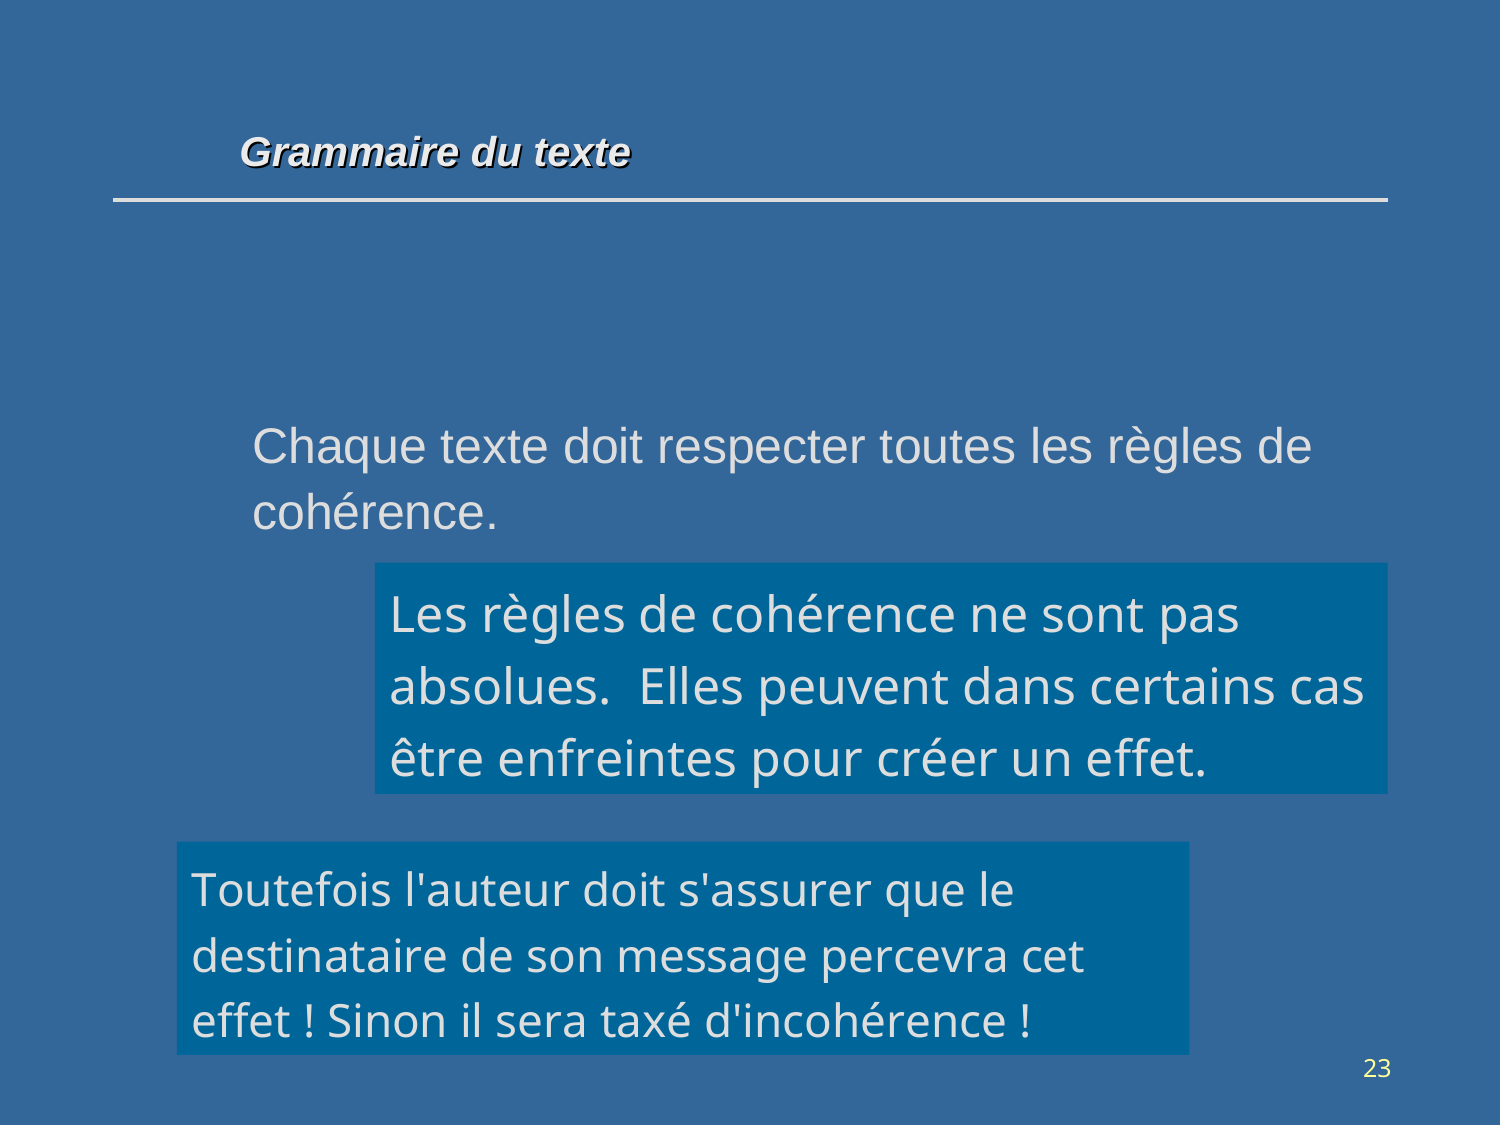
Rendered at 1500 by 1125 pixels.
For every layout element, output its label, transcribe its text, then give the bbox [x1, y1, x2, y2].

text_box Chaque texte doit respecter toutes les règles de cohérence. Vrai / Faux [237, 399, 1375, 688]
text_box Les règles de cohérence ne sont pas absolues. Elles peuvent dans certains cas être enfreintes pour créer un effet. [374, 562, 1388, 794]
text_box Toutefois l'auteur doit s'assurer que le destinataire de son message percevra cet effet ! Sinon il sera taxé d'incohérence ! [176, 841, 1190, 1055]
text_box Grammaire du texte [224, 116, 647, 183]
